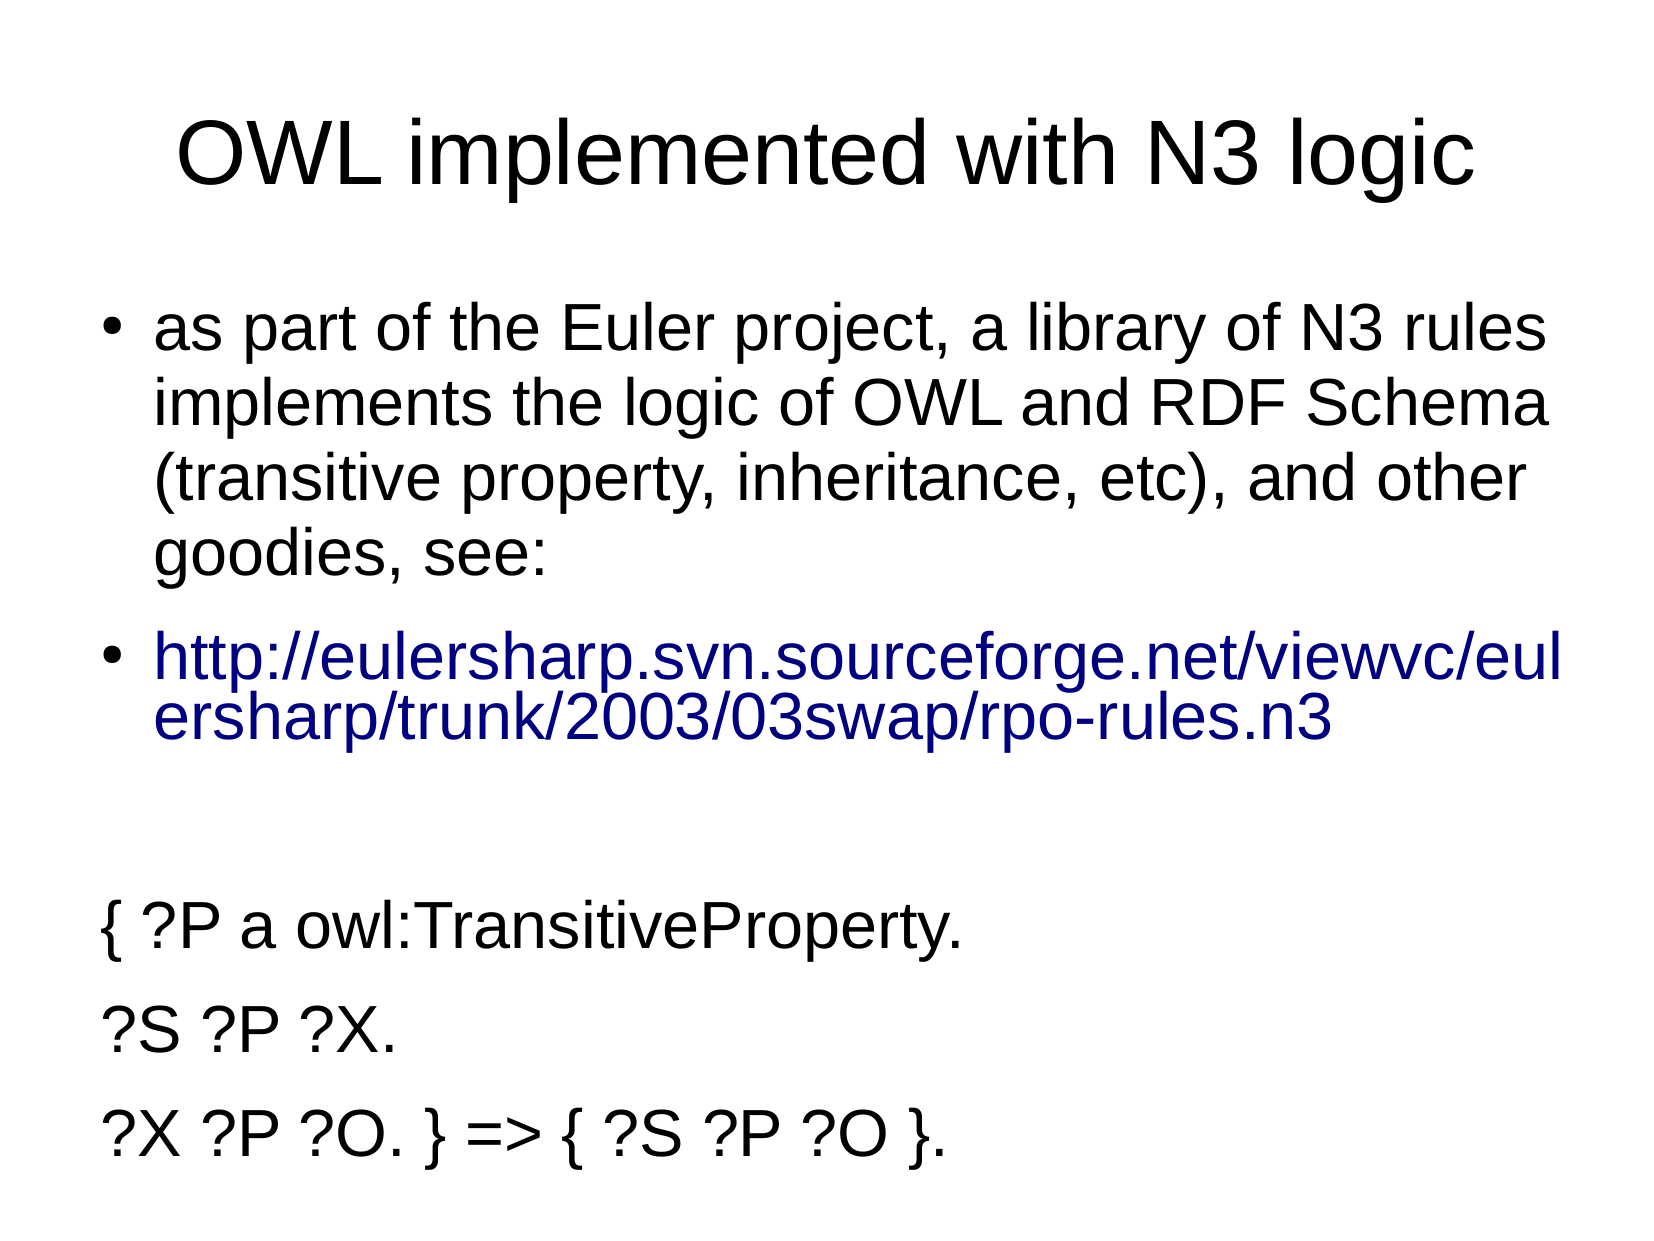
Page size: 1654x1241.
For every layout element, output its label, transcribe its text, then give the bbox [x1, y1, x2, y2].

list as part of the Euler project, a library of N3 rules implements the logic of OWL and RDF Schema (transitive property, inheritance, etc), and other goodies, see: http://eulersharp.svn.sourceforge.net/viewvc/eulersharp/trunk/2003/03swap/rpo-rules.n3 { ?P a owl:TransitiveProperty. ?S ?P ?X. ?X ?P ?O. } => { ?S ?P ?O }. [82, 290, 1571, 1111]
title OWL implemented with N3 logic [82, 49, 1571, 257]
